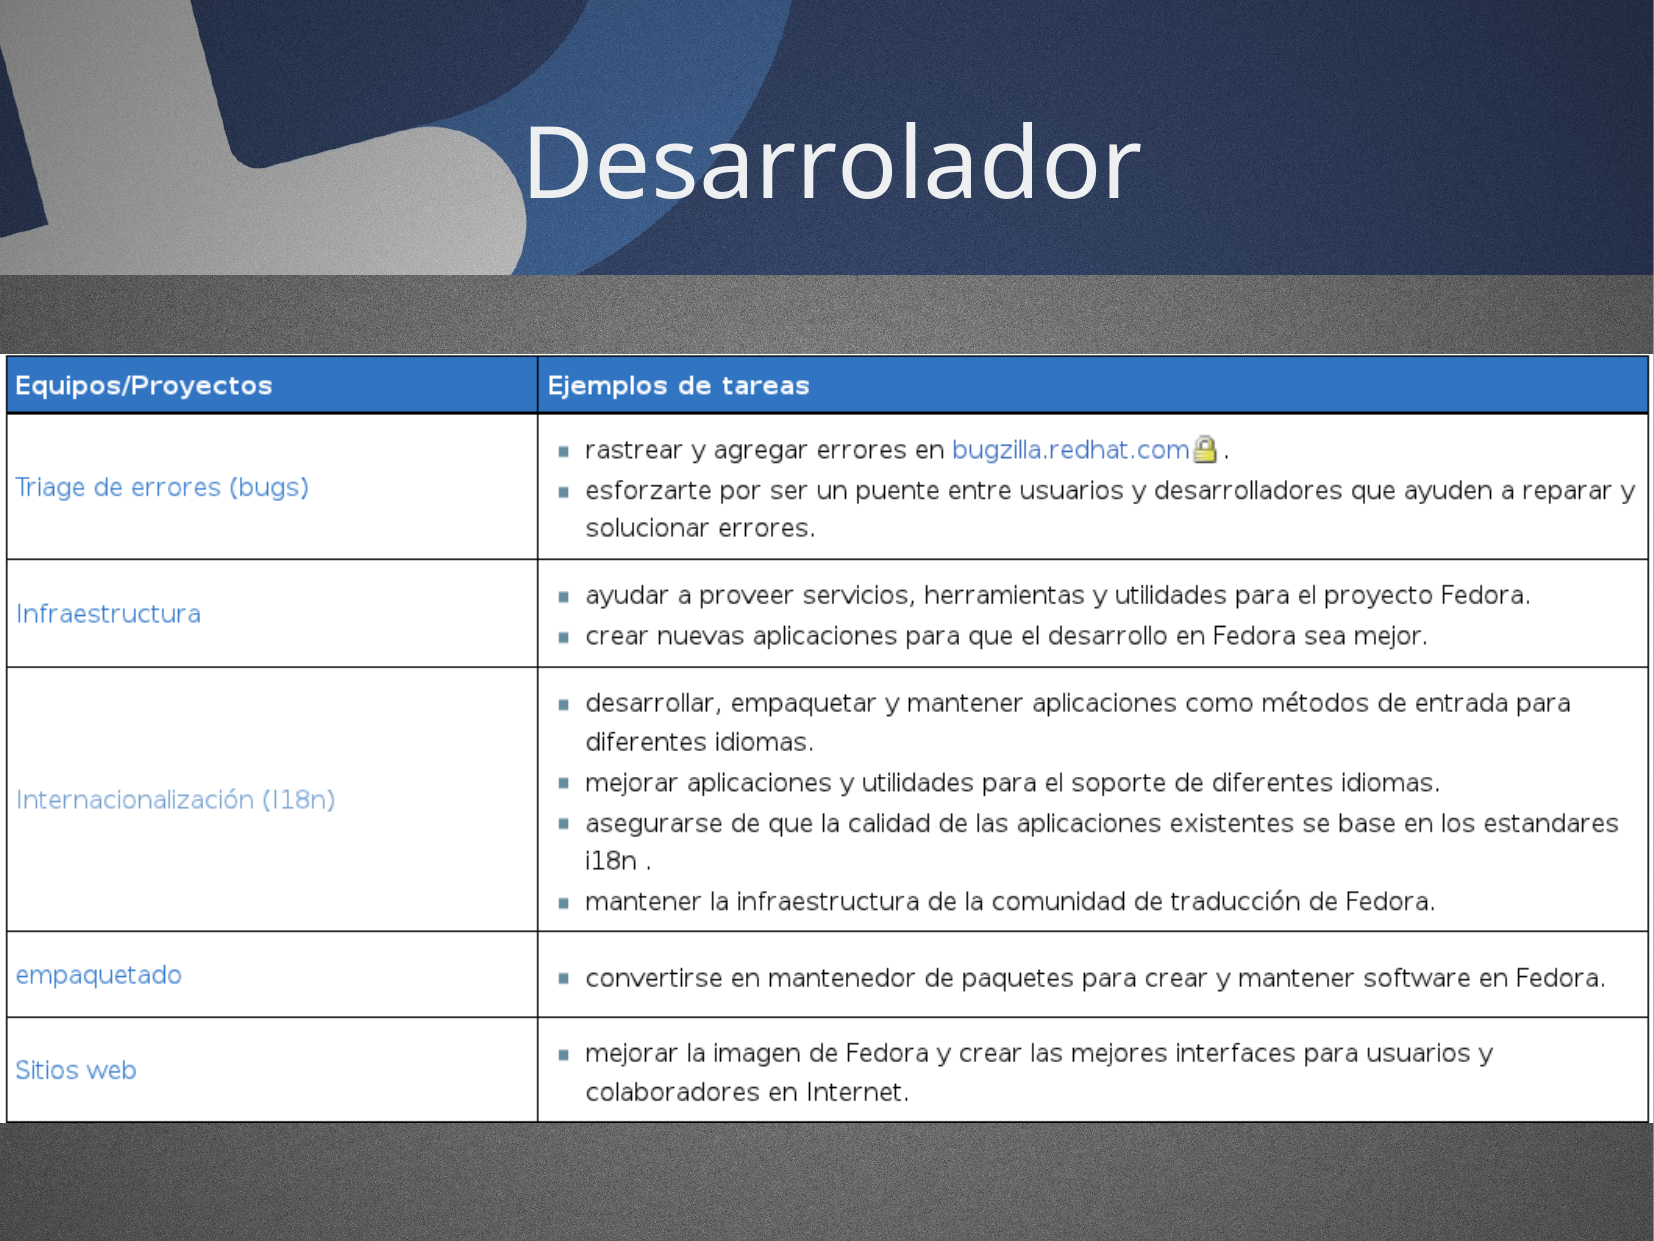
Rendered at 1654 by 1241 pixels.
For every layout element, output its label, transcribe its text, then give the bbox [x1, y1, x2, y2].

text_box Desarrolador [88, 58, 1577, 266]
picture [0, 0, 1654, 1241]
